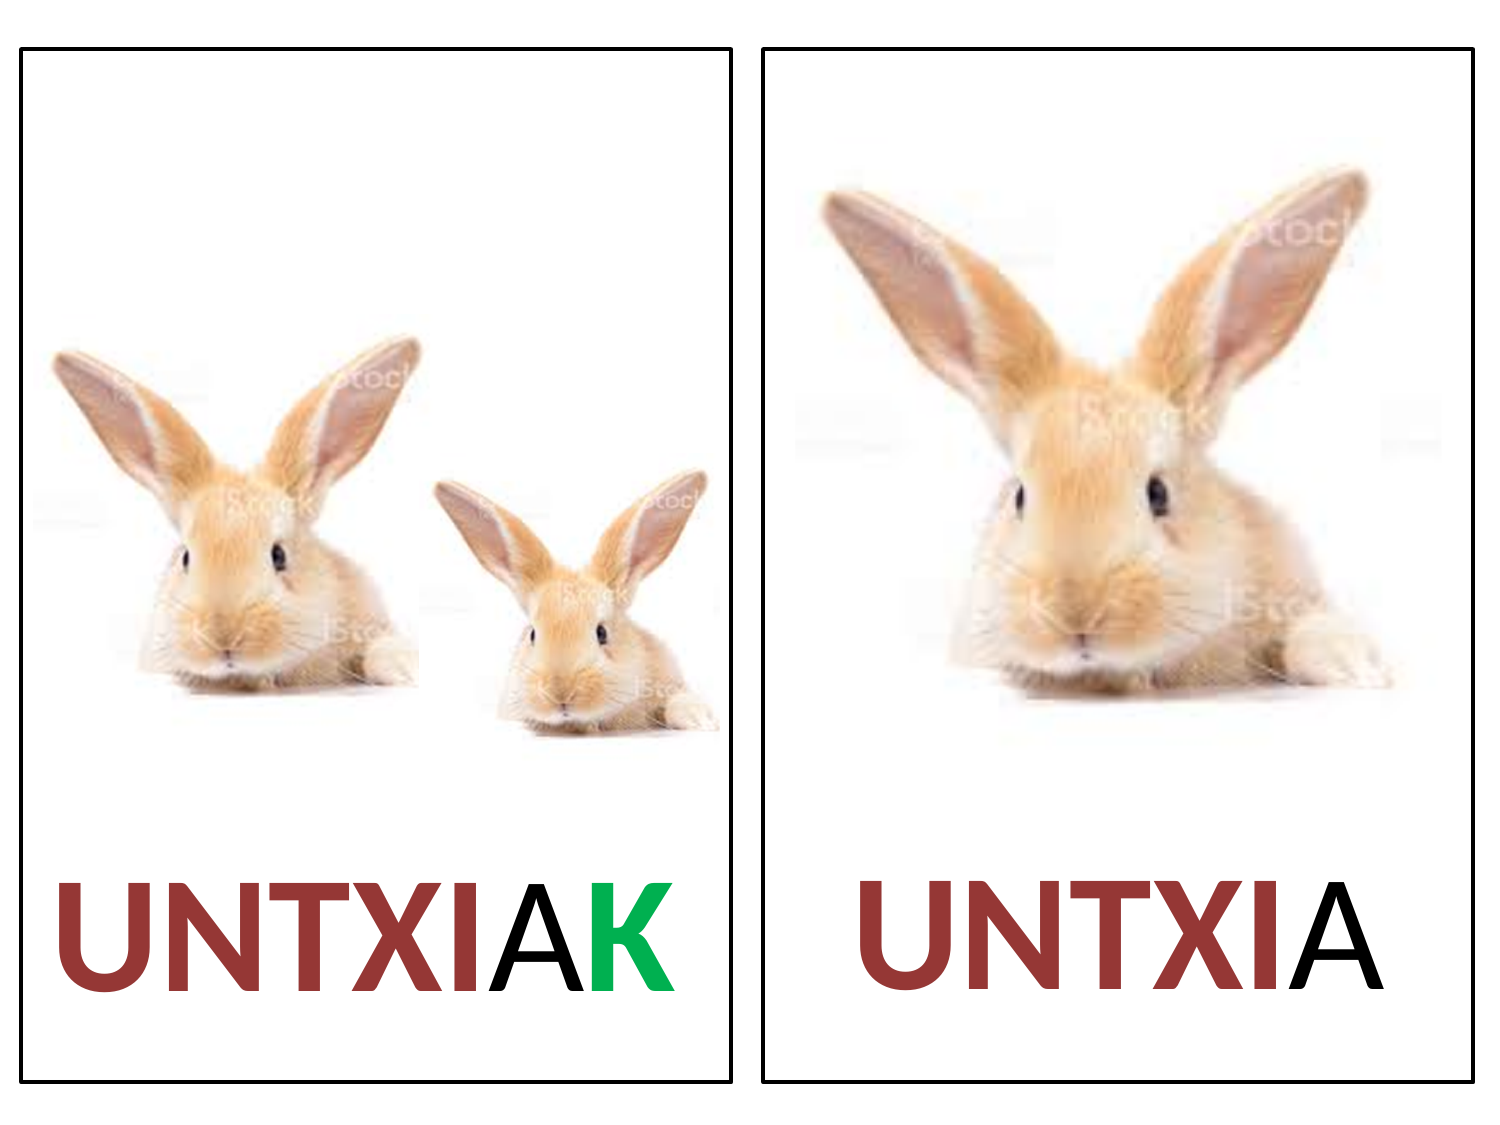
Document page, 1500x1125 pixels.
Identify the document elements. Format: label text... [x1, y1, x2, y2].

picture [19, 47, 733, 1084]
text_box UNTXIA [836, 815, 1400, 1031]
picture [761, 47, 1475, 1084]
